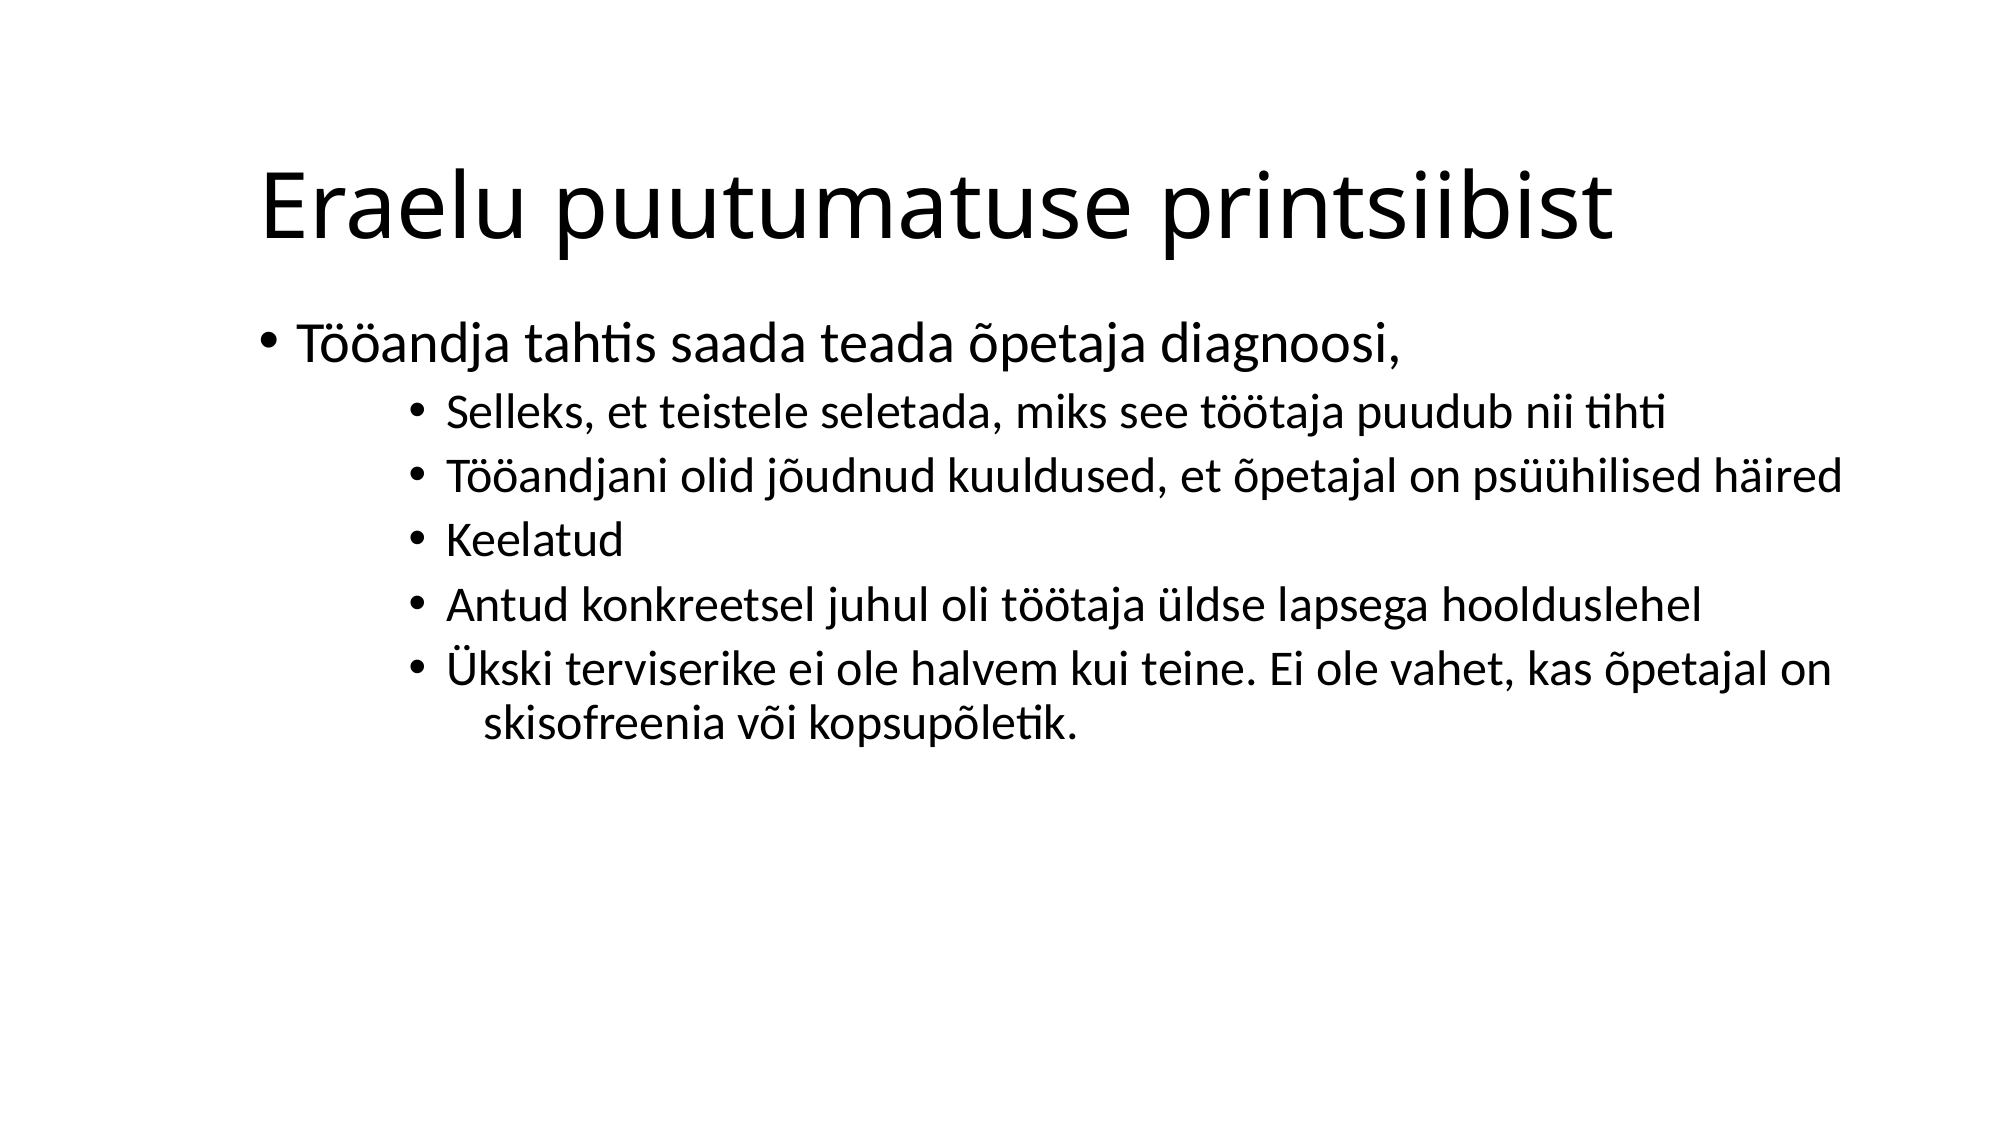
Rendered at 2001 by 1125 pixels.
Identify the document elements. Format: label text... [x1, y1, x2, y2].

list Tööandja tahtis saada teada õpetaja diagnoosi, Selleks, et teistele seletada, miks see töötaja puudub nii tihti Tööandjani olid jõudnud kuuldused, et õpetajal on psüühilised häired Keelatud Antud konkreetsel juhul oli töötaja üldse lapsega hoolduslehel Ükski terviserike ei ole halvem kui teine. Ei ole vahet, kas õpetajal on skisofreenia või kopsupõletik. [243, 304, 1887, 951]
title Eraelu puutumatuse printsiibist [243, 112, 1887, 304]
